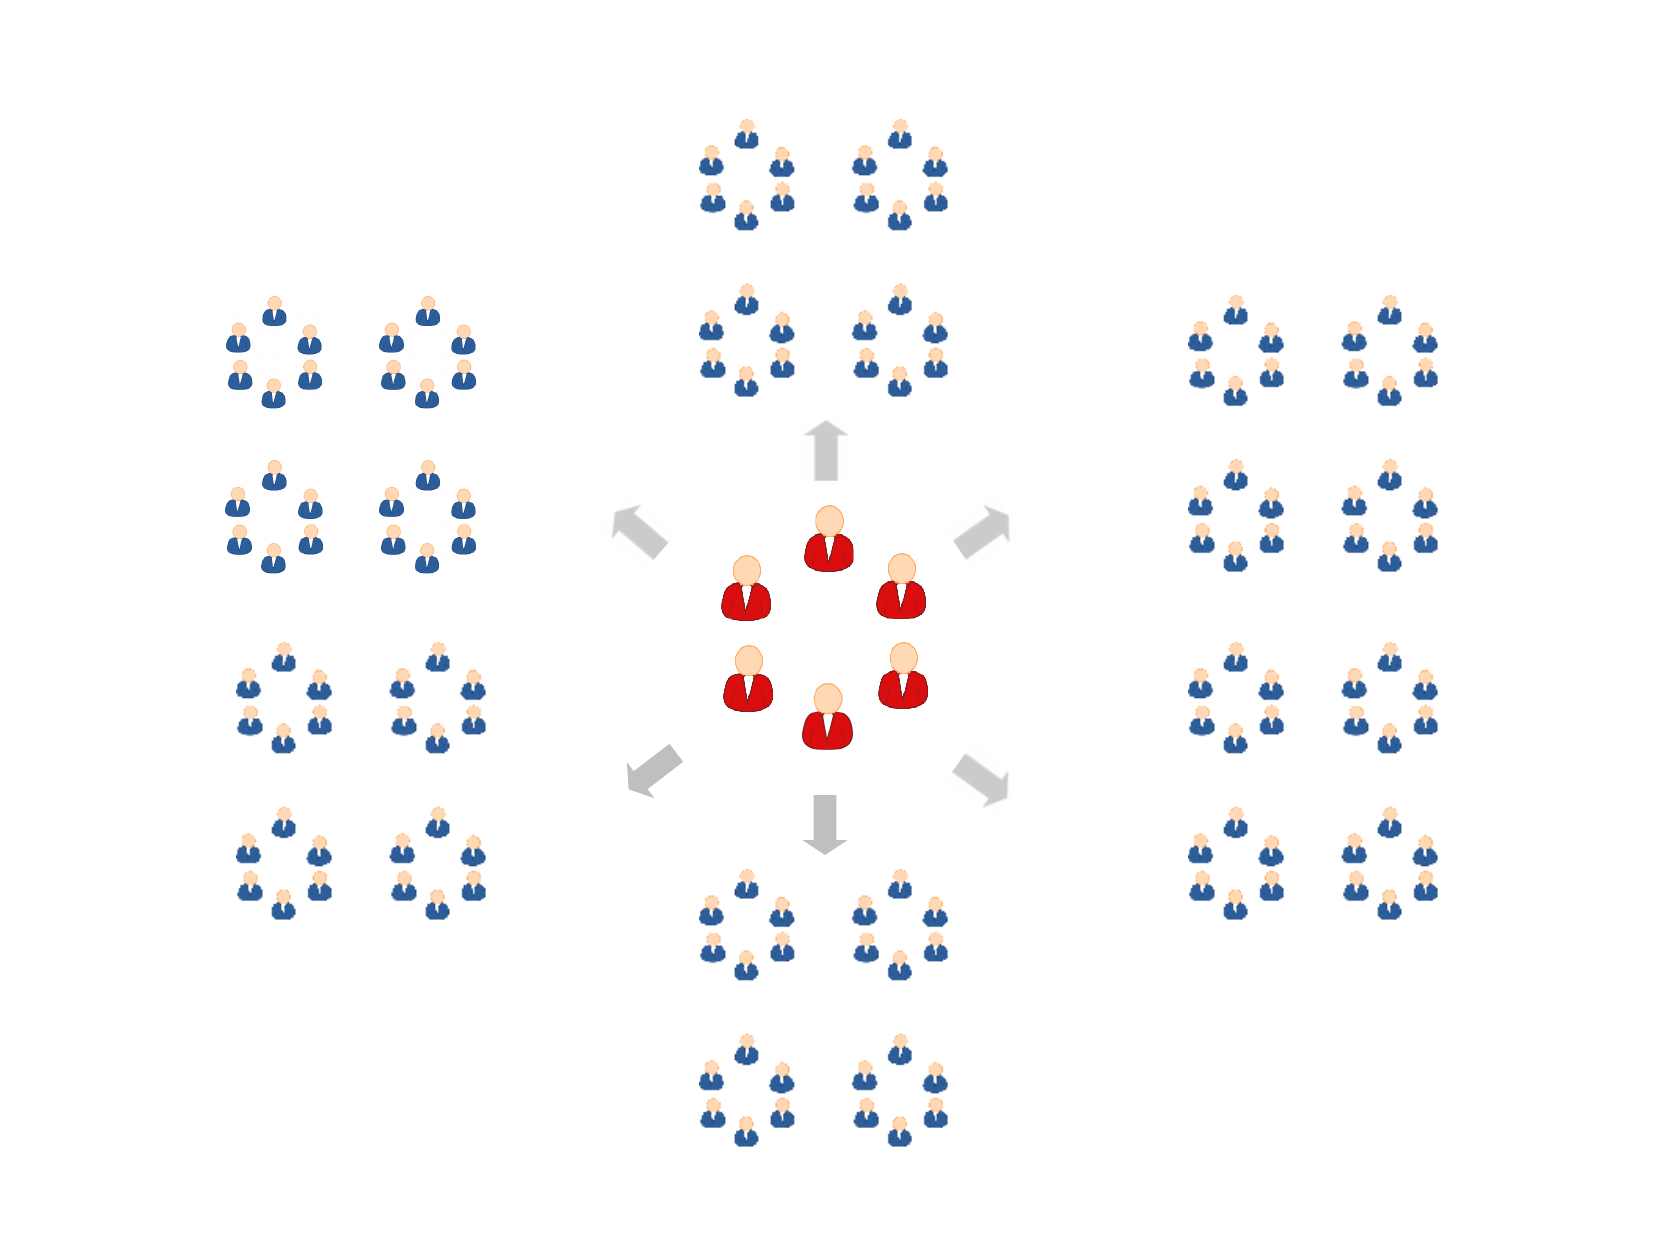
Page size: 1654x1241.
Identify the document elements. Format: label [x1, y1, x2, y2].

picture [721, 505, 929, 751]
picture [1188, 295, 1441, 575]
picture [226, 296, 323, 409]
picture [945, 742, 1022, 817]
picture [225, 460, 324, 574]
picture [379, 460, 477, 574]
picture [236, 642, 489, 923]
picture [699, 119, 951, 400]
picture [801, 419, 849, 481]
picture [1188, 642, 1441, 923]
picture [945, 495, 1022, 569]
text_box [626, 743, 684, 799]
text_box [802, 795, 848, 856]
picture [379, 296, 477, 409]
picture [699, 869, 951, 1150]
picture [598, 494, 676, 571]
